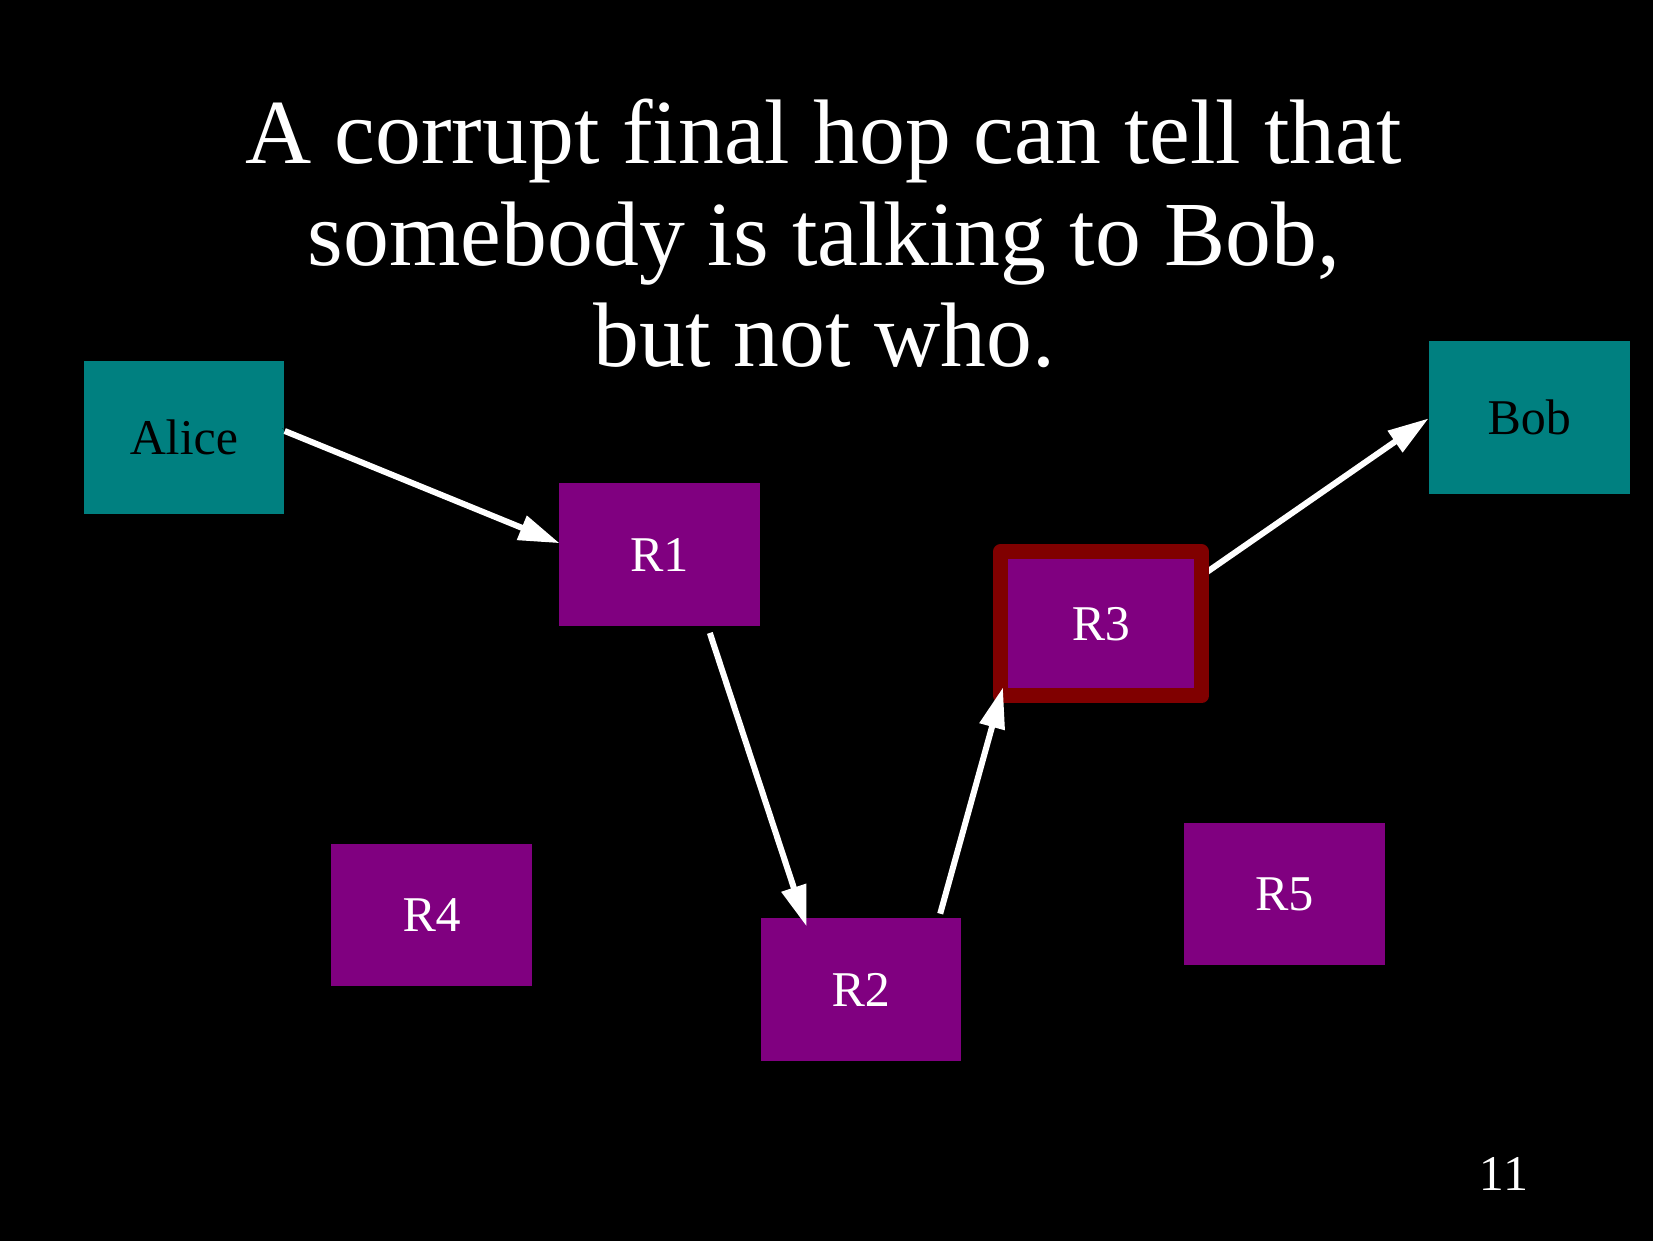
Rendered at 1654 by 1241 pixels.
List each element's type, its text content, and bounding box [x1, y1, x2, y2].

text_box R3 [1000, 551, 1202, 696]
text_box R5 [1183, 822, 1386, 966]
text_box R2 [760, 917, 962, 1062]
title A corrupt final hop can tell that somebody is talking to Bob, but not who. [119, 44, 1531, 425]
text_box R4 [330, 843, 533, 987]
text_box R1 [558, 482, 761, 627]
text_box Alice [83, 360, 285, 515]
text_box Bob [1428, 340, 1631, 495]
